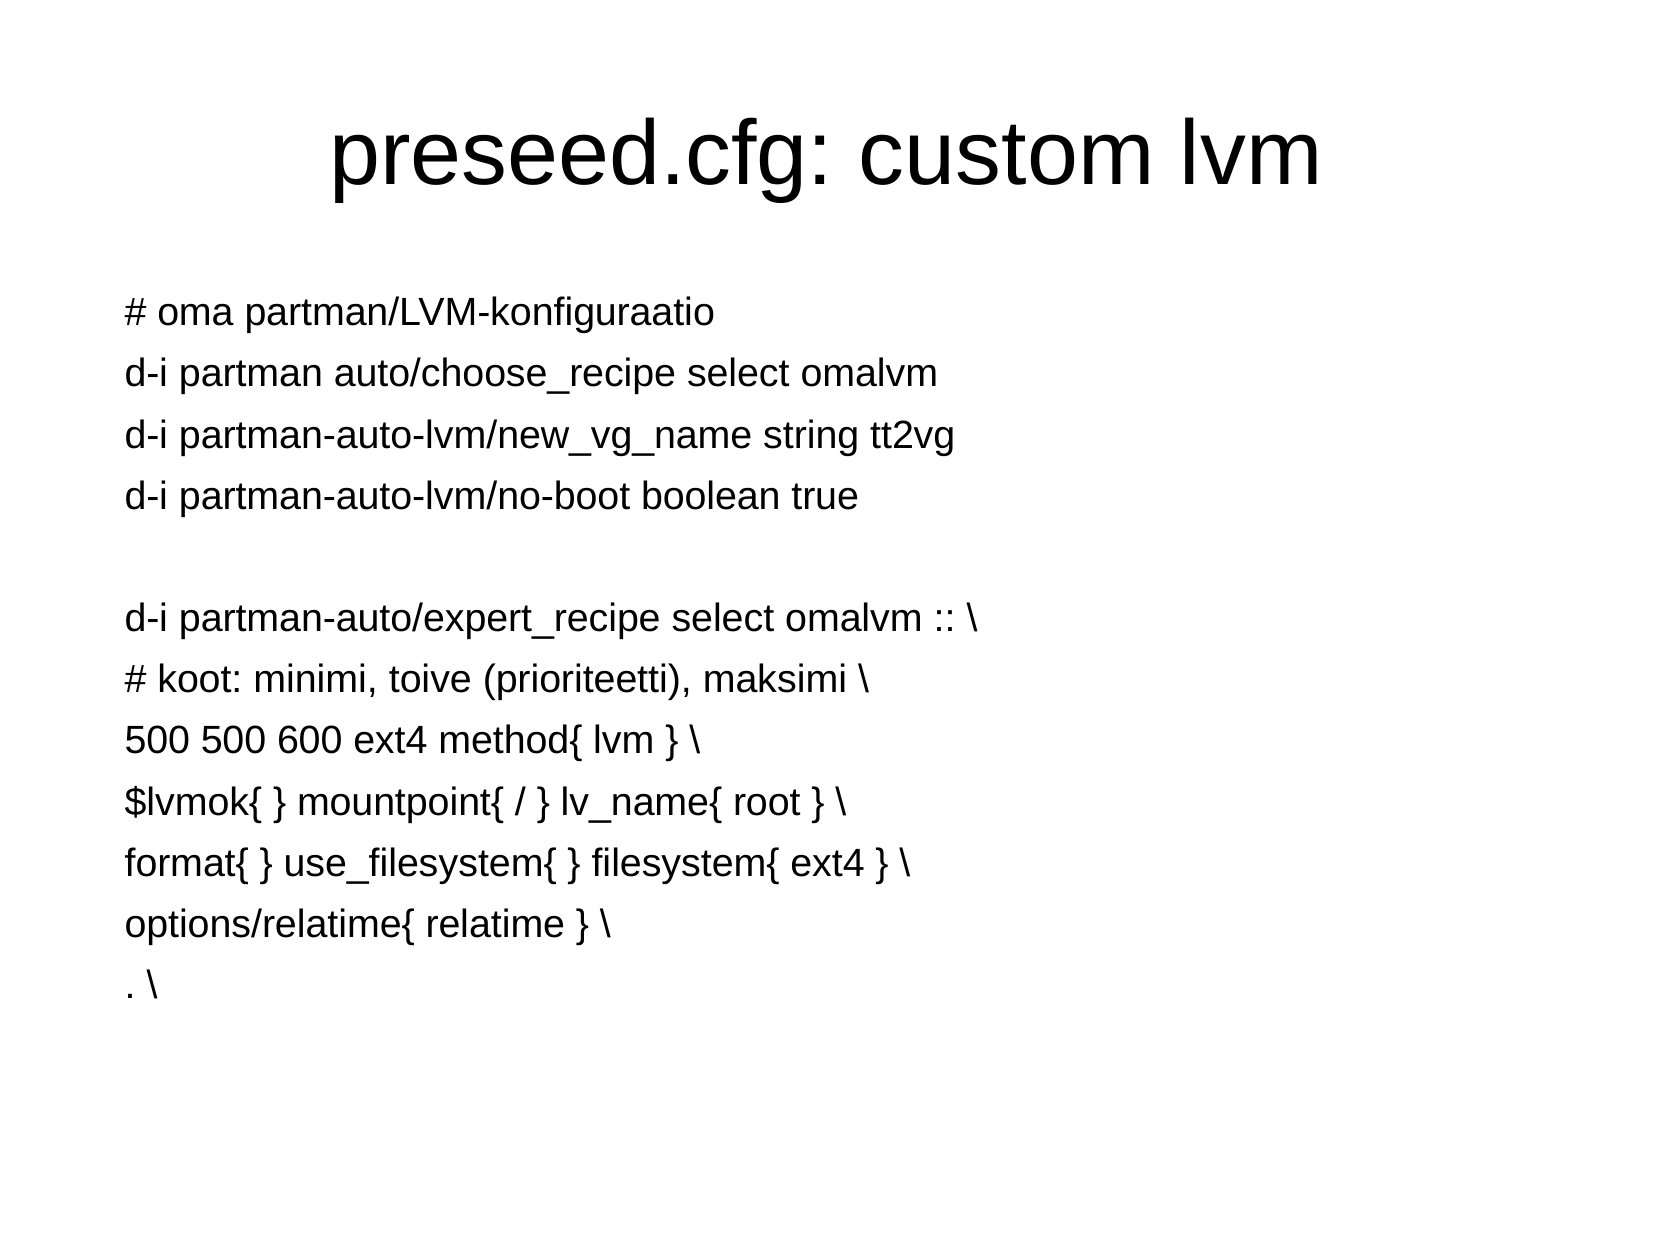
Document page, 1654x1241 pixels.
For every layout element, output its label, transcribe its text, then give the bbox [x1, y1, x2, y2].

title preseed.cfg: custom lvm [82, 49, 1571, 257]
list # oma partman/LVM-konfiguraatio d-i partman auto/choose_recipe select omalvm d-i partman-auto-lvm/new_vg_name string tt2vg d-i partman-auto-lvm/no-boot boolean true d-i partman-auto/expert_recipe select omalvm :: \ # koot: minimi, toive (prioriteetti), maksimi \ 500 500 600 ext4 method{ lvm } \ $lvmok{ } mountpoint{ / } lv_name{ root } \ format{ } use_filesystem{ } filesystem{ ext4 } \ options/relatime{ relatime } \ . \ [82, 290, 1571, 1010]
